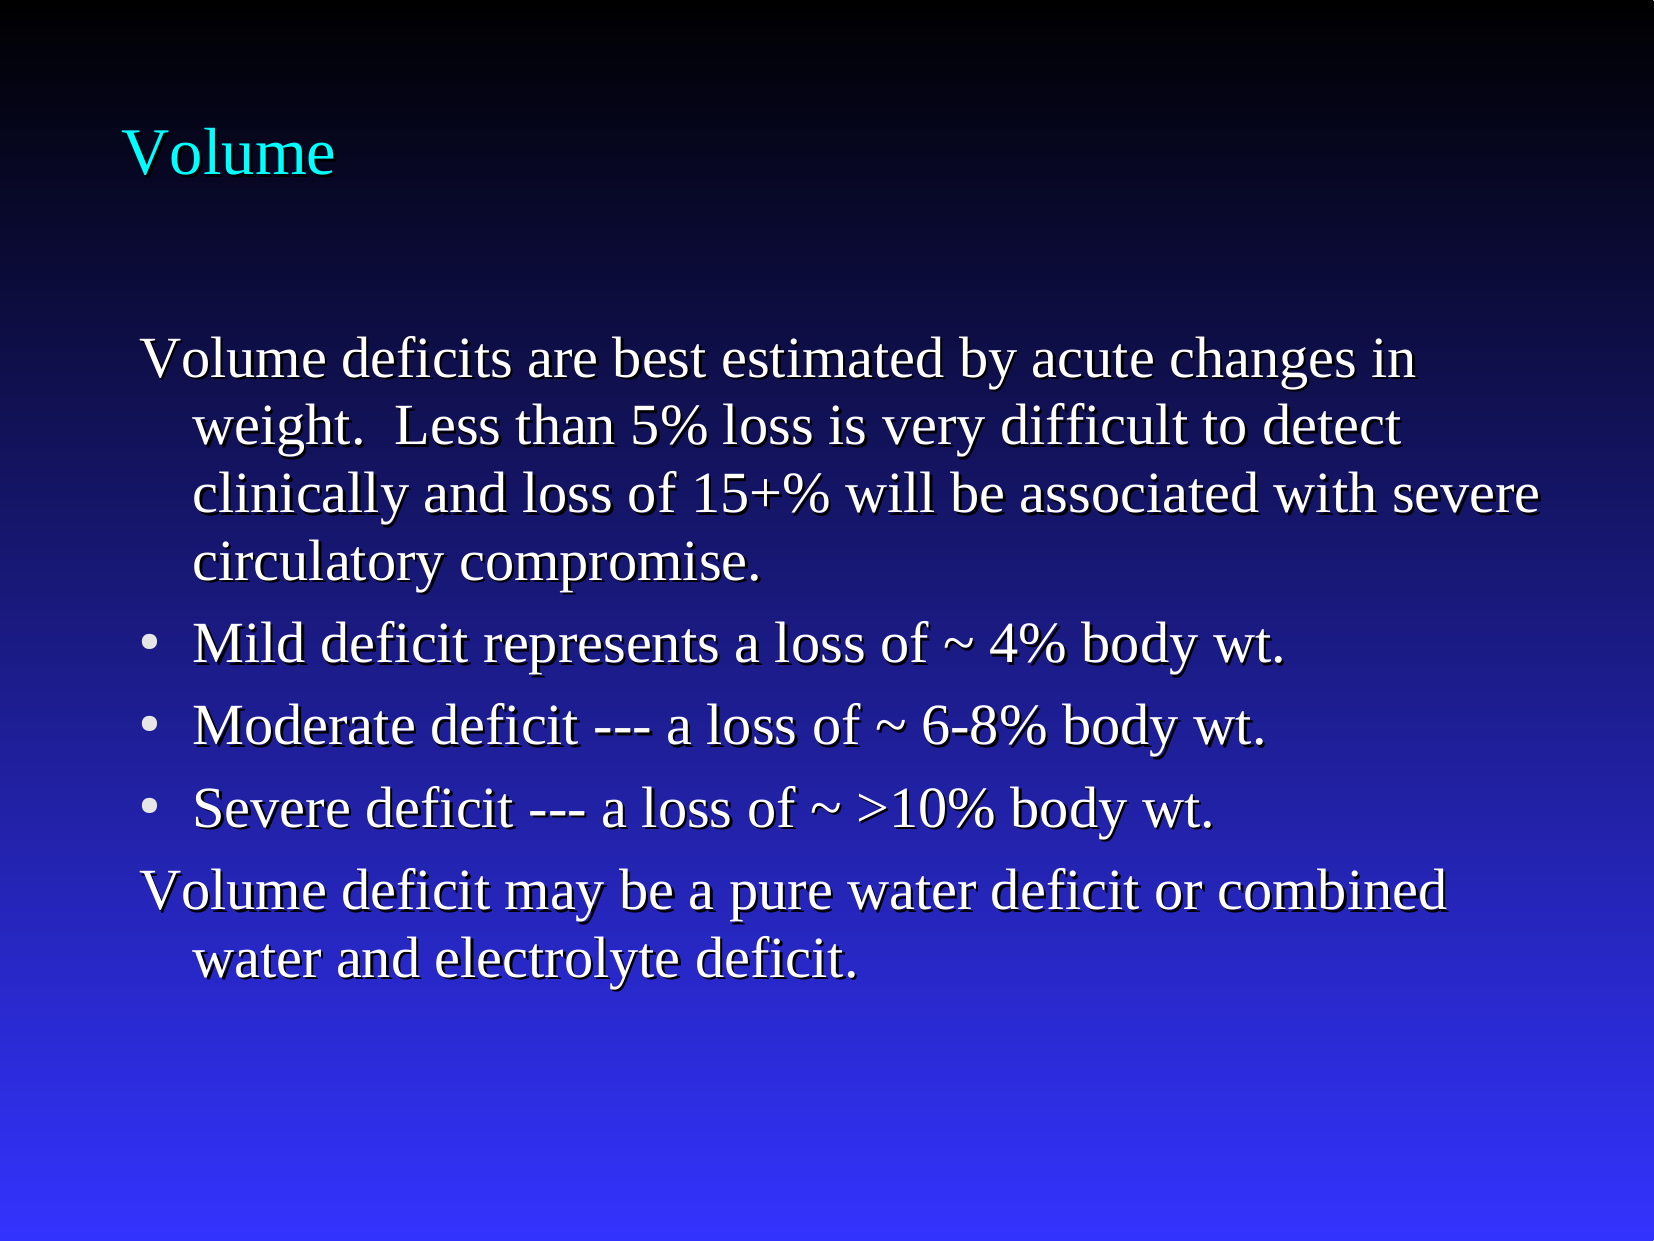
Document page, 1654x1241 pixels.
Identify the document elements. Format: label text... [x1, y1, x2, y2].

title Volume [121, 46, 1534, 254]
list Volume deficits are best estimated by acute changes in weight. Less than 5% loss is very difficult to detect clinically and loss of 15+% will be associated with severe circulatory compromise. Mild deficit represents a loss of ~ 4% body wt. Moderate deficit --- a loss of ~ 6-8% body wt. Severe deficit --- a loss of ~ >10% body wt. Volume deficit may be a pure water deficit or combined water and electrolyte deficit. [121, 322, 1561, 1133]
